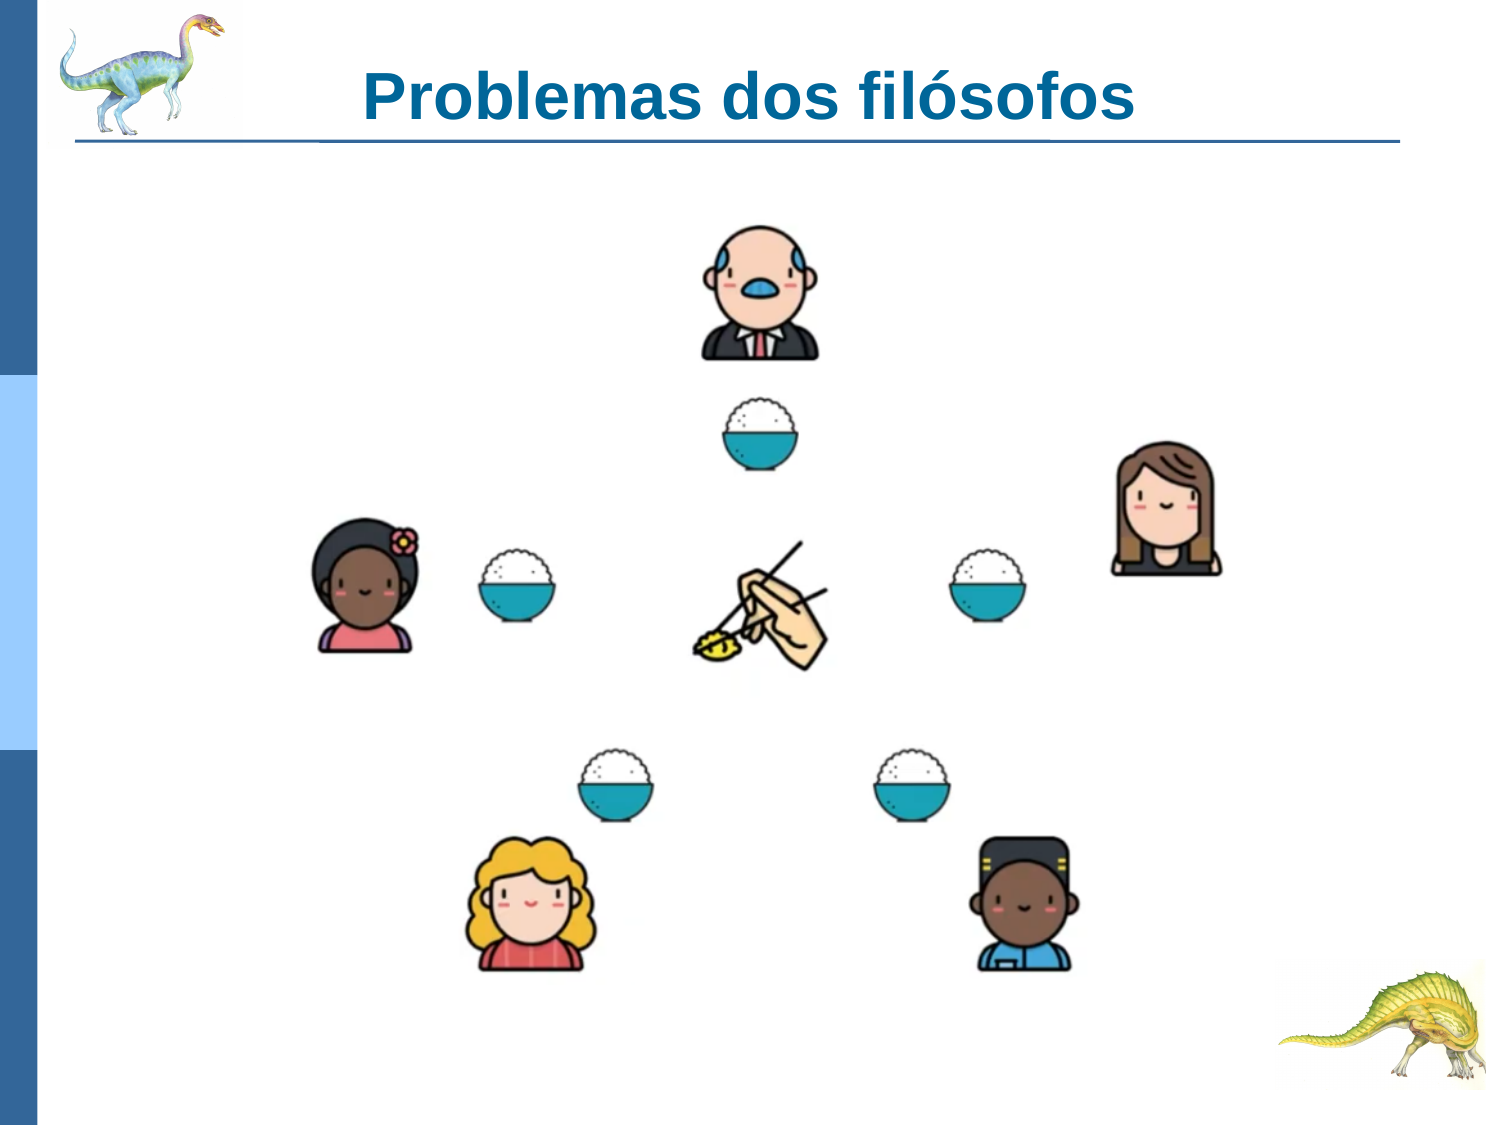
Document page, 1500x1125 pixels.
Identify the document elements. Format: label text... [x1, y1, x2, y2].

picture [271, 219, 1251, 985]
text_box Problemas dos filósofos [75, 45, 1426, 141]
picture [1275, 959, 1486, 1090]
picture [46, 0, 243, 149]
